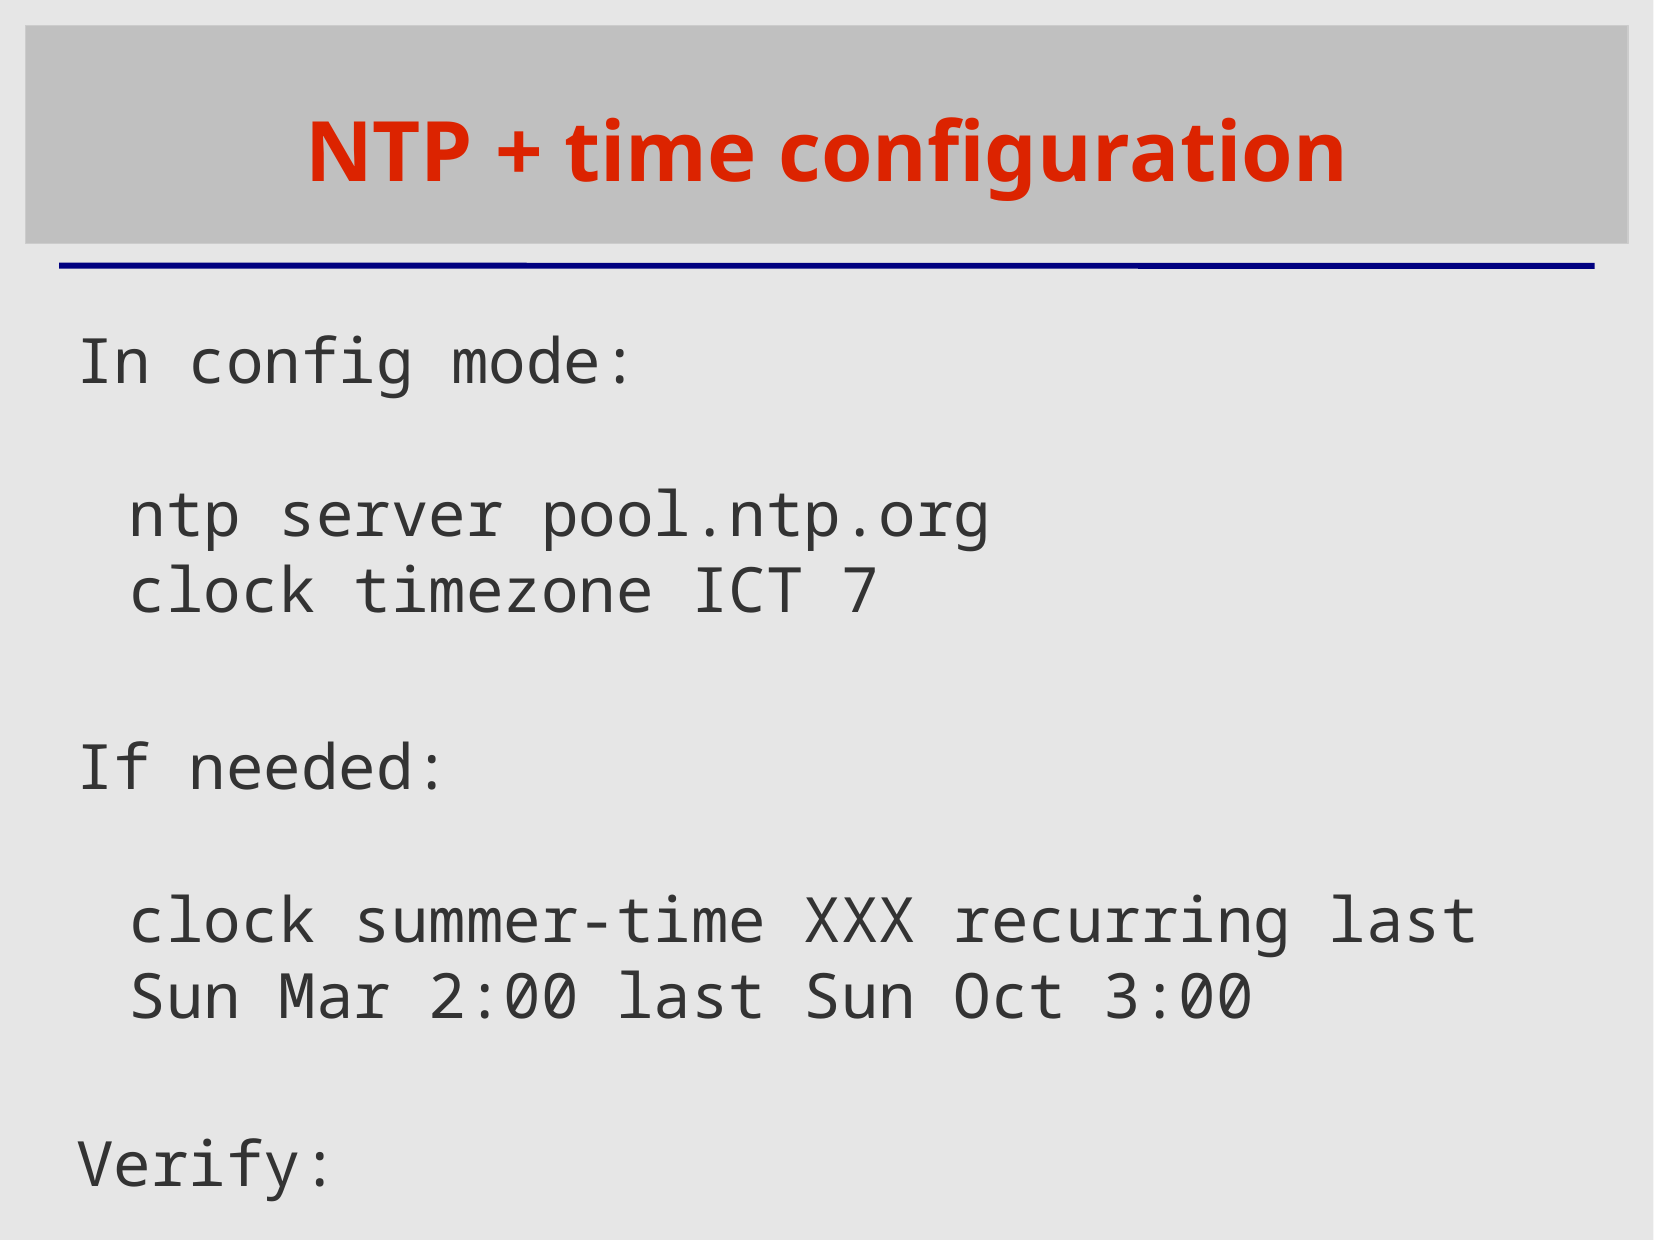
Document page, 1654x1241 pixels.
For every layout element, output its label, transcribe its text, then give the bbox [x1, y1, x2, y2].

list In config mode: ntp server pool.ntp.org clock timezone ICT 7 If needed: clock summer-time XXX recurring last Sun Mar 2:00 last Sun Oct 3:00 Verify: show clock [59, 322, 1594, 1241]
title NTP + time configuration [121, 53, 1533, 245]
